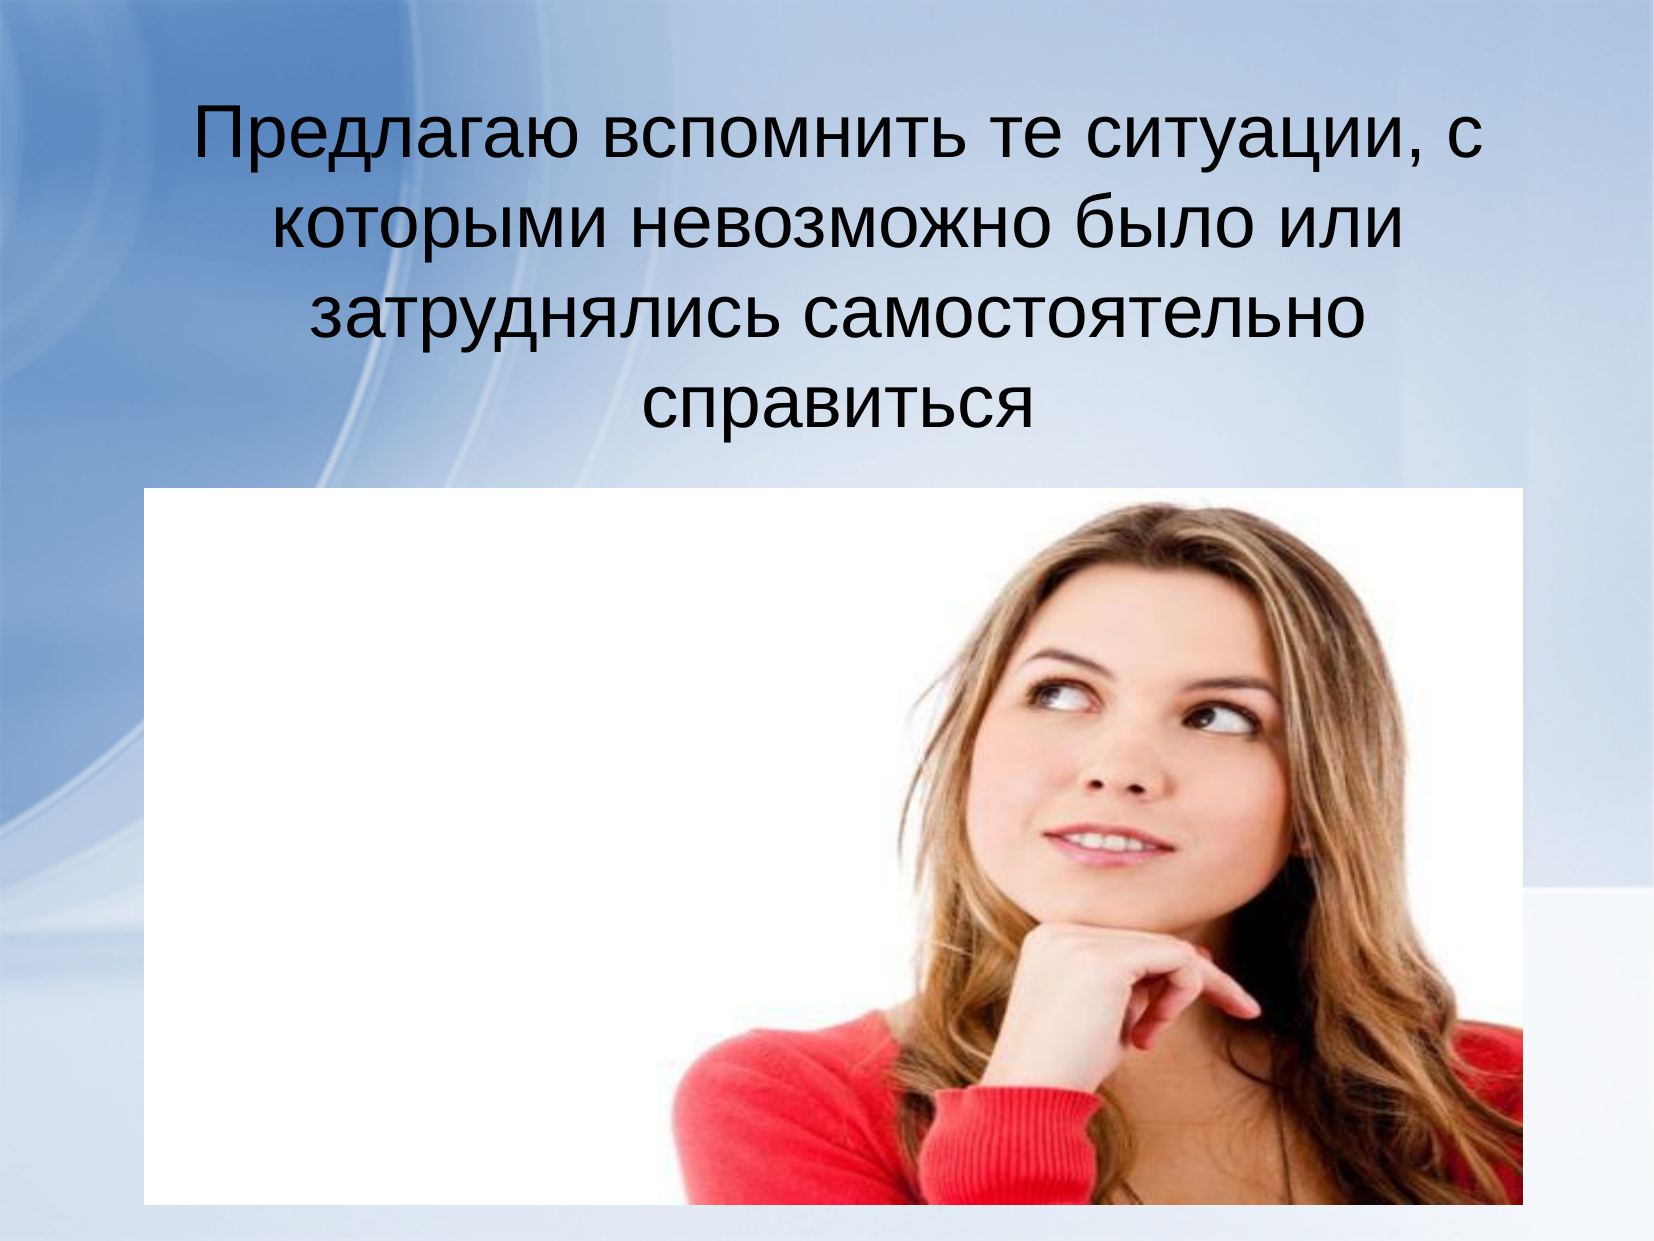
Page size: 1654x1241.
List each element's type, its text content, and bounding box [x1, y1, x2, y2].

picture [0, 0, 1654, 1241]
title Предлагаю вспомнить те ситуации, с которыми невозможно было или затруднялись самостоятельно справиться [97, 0, 1581, 526]
